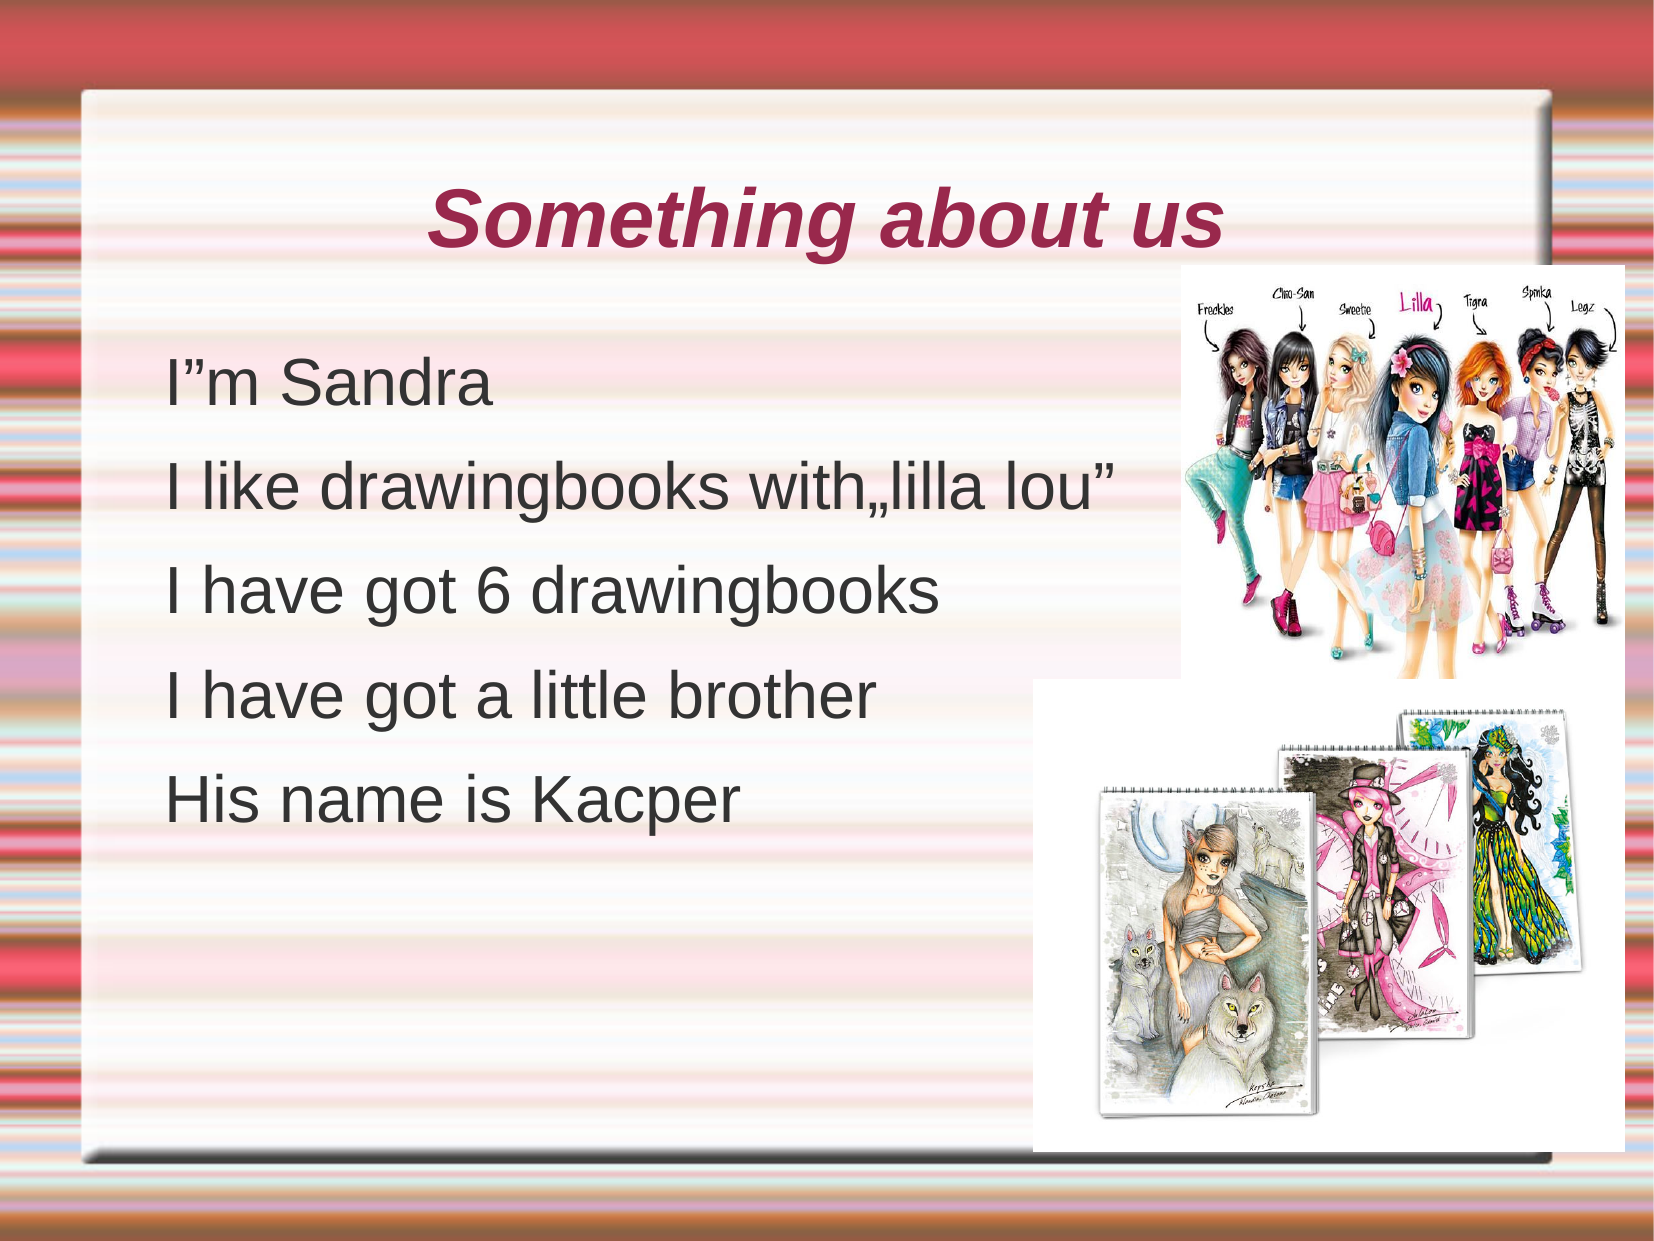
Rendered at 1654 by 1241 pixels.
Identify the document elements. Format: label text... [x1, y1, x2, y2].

title Something about us [121, 114, 1534, 322]
list I”m Sandra I like drawingbooks with„lilla lou” I have got 6 drawingbooks I have got a little brother His name is Kacper [152, 344, 1181, 1127]
picture [0, 0, 1654, 1241]
